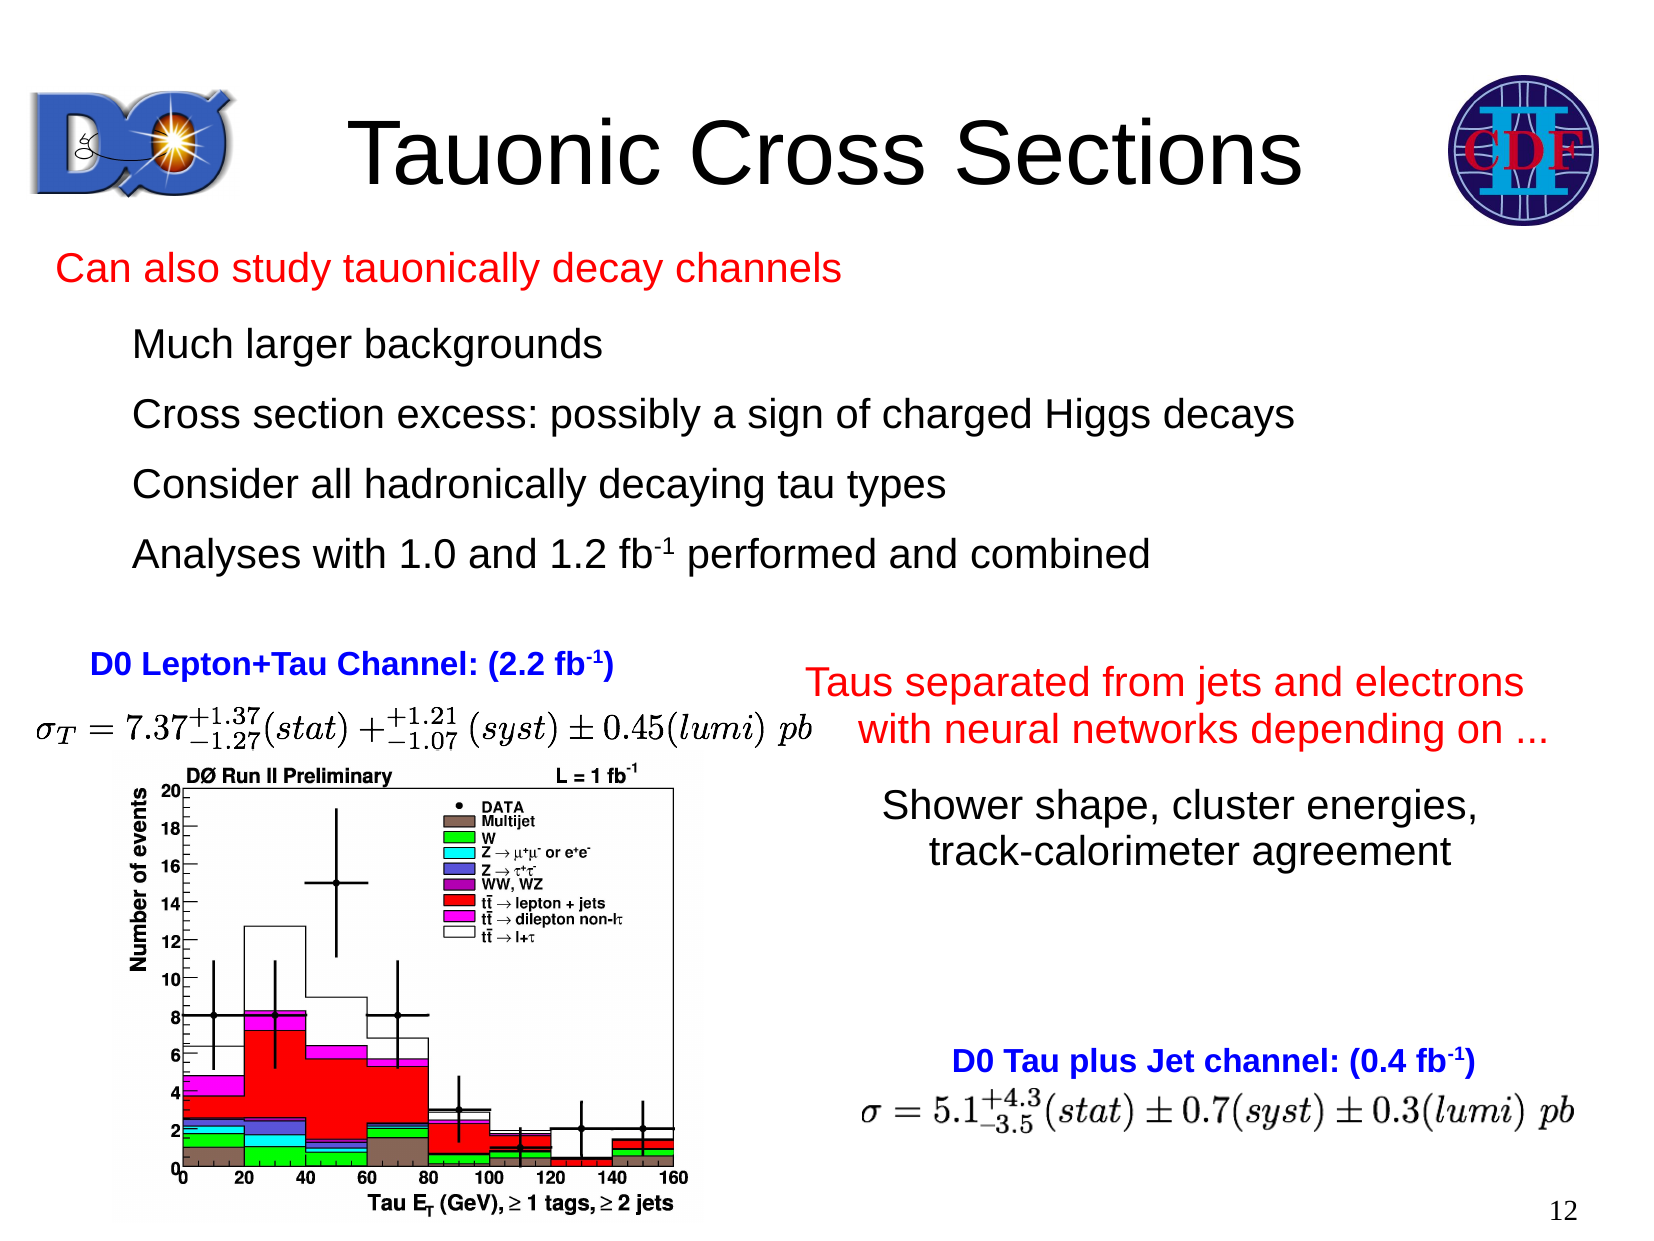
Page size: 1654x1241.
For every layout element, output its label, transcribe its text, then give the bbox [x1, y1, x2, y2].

picture [1571, 75, 1599, 226]
list Can also study tauonically decay channels Much larger backgrounds Cross section excess: possibly a sign of charged Higgs decays Consider all hadronically decaying tau types Analyses with 1.0 and 1.2 fb-1 performed and combined [37, 244, 1500, 601]
picture [37, 706, 812, 1223]
list Taus separated from jets and electrons with neural networks depending on ... Shower shape, cluster energies, track-calorimeter agreement [787, 659, 1576, 1098]
text_box D0 Tau plus Jet channel: (0.4 fb-1) [937, 1034, 1537, 1088]
picture [26, 86, 82, 200]
picture [862, 1098, 1575, 1134]
text_box D0 Lepton+Tau Channel: (2.2 fb-1) [74, 637, 675, 691]
title Tauonic Cross Sections [82, 49, 1571, 257]
